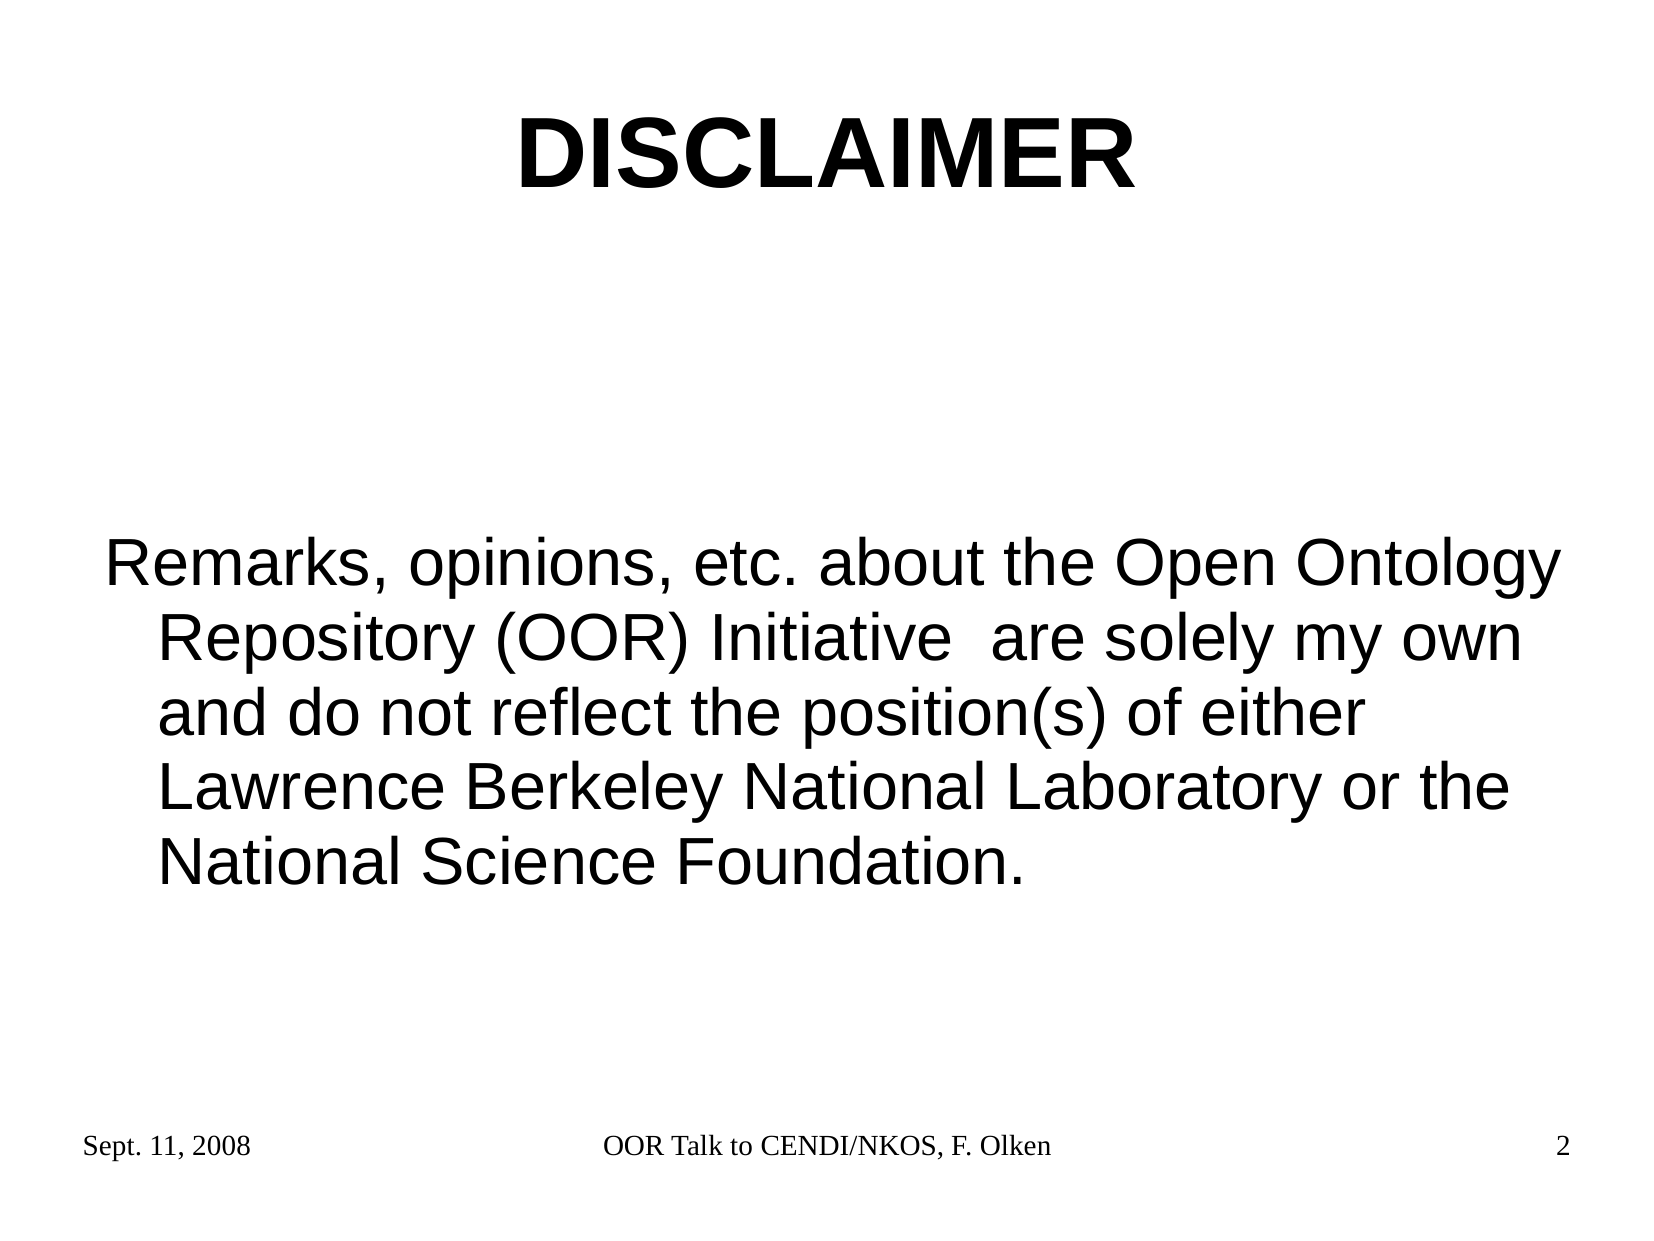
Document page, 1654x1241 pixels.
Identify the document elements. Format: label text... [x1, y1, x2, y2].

list Remarks, opinions, etc. about the Open Ontology Repository (OOR) Initiative are solely my own and do not reflect the position(s) of either Lawrence Berkeley National Laboratory or the National Science Foundation. [86, 525, 1576, 1126]
title DISCLAIMER [82, 49, 1571, 257]
